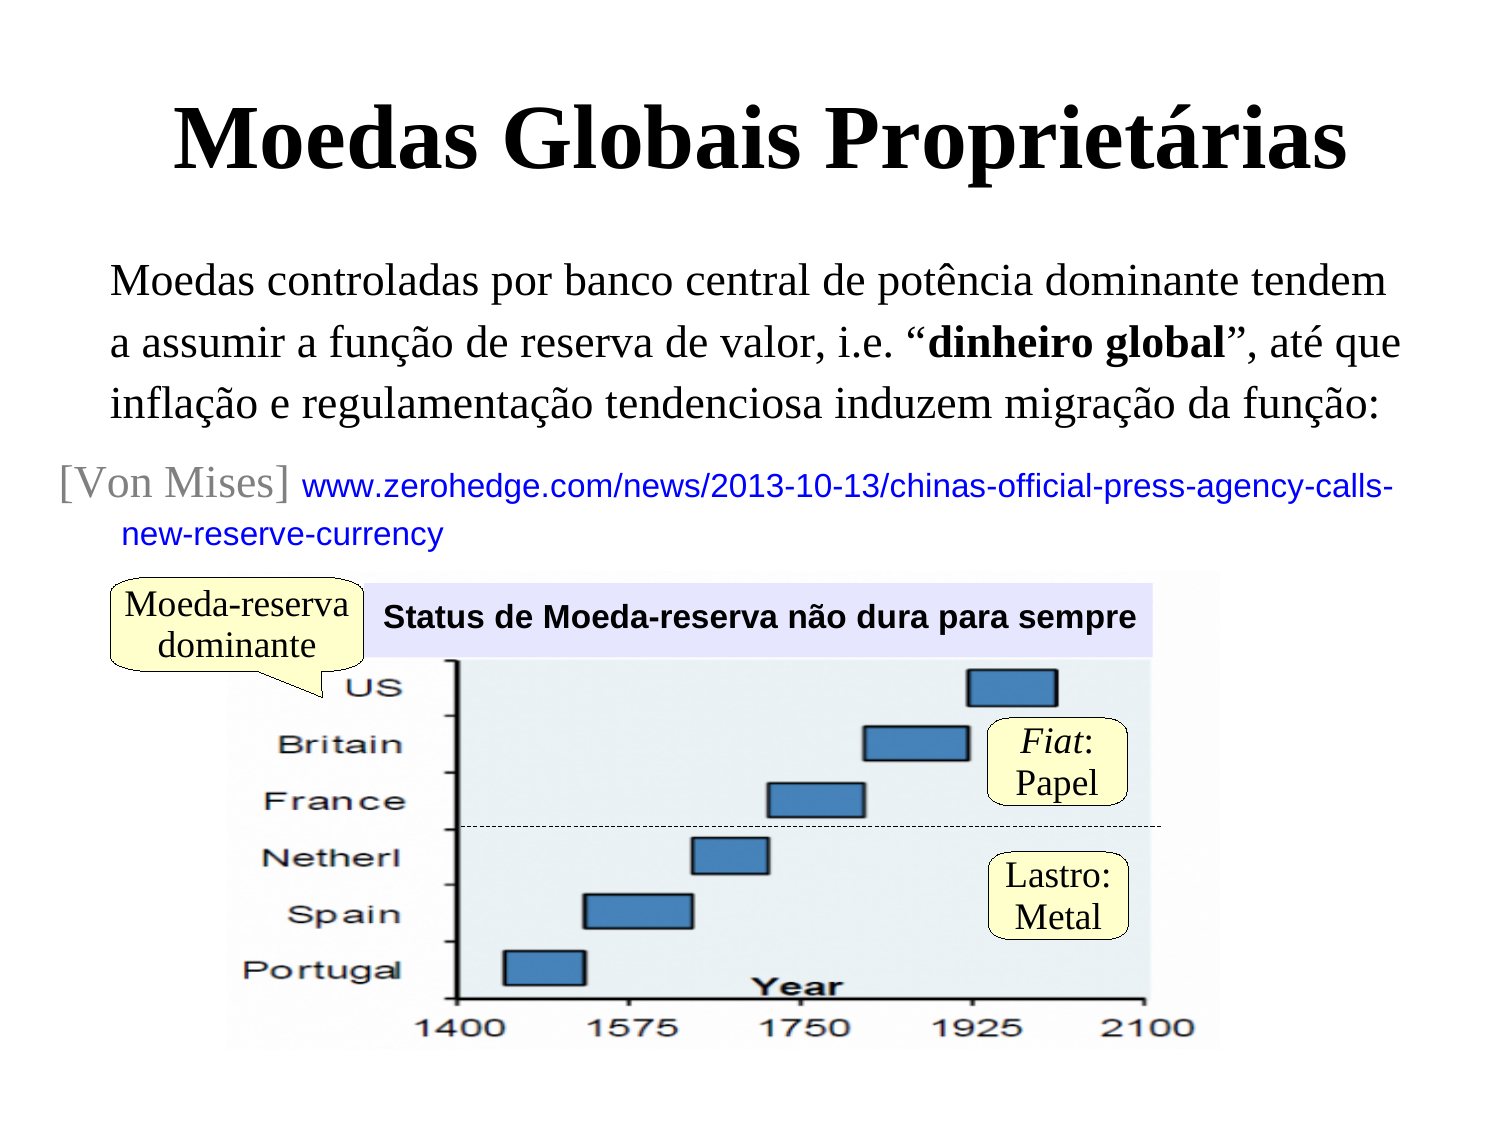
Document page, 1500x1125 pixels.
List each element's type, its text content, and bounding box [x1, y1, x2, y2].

text_box Status de Moeda-reserva não dura para sempre [363, 583, 1153, 658]
picture [227, 571, 1220, 1050]
title Moedas Globais Proprietárias [97, 63, 1426, 214]
text_box Moeda-reserva dominante [110, 577, 364, 698]
text_box Moedas controladas por banco central de potência dominante tendem a assumir a função de reserva de valor, i.e. “dinheiro global”, até que inflação e regulamentação tendenciosa induzem migração da função: [Von Mises] www.zerohedge.com/news/2013-10-13/chinas-official-press-agency-calls-new-reserve-currency [56, 244, 1442, 553]
text_box Fiat: Papel [987, 717, 1128, 806]
text_box Lastro: Metal [988, 851, 1129, 940]
